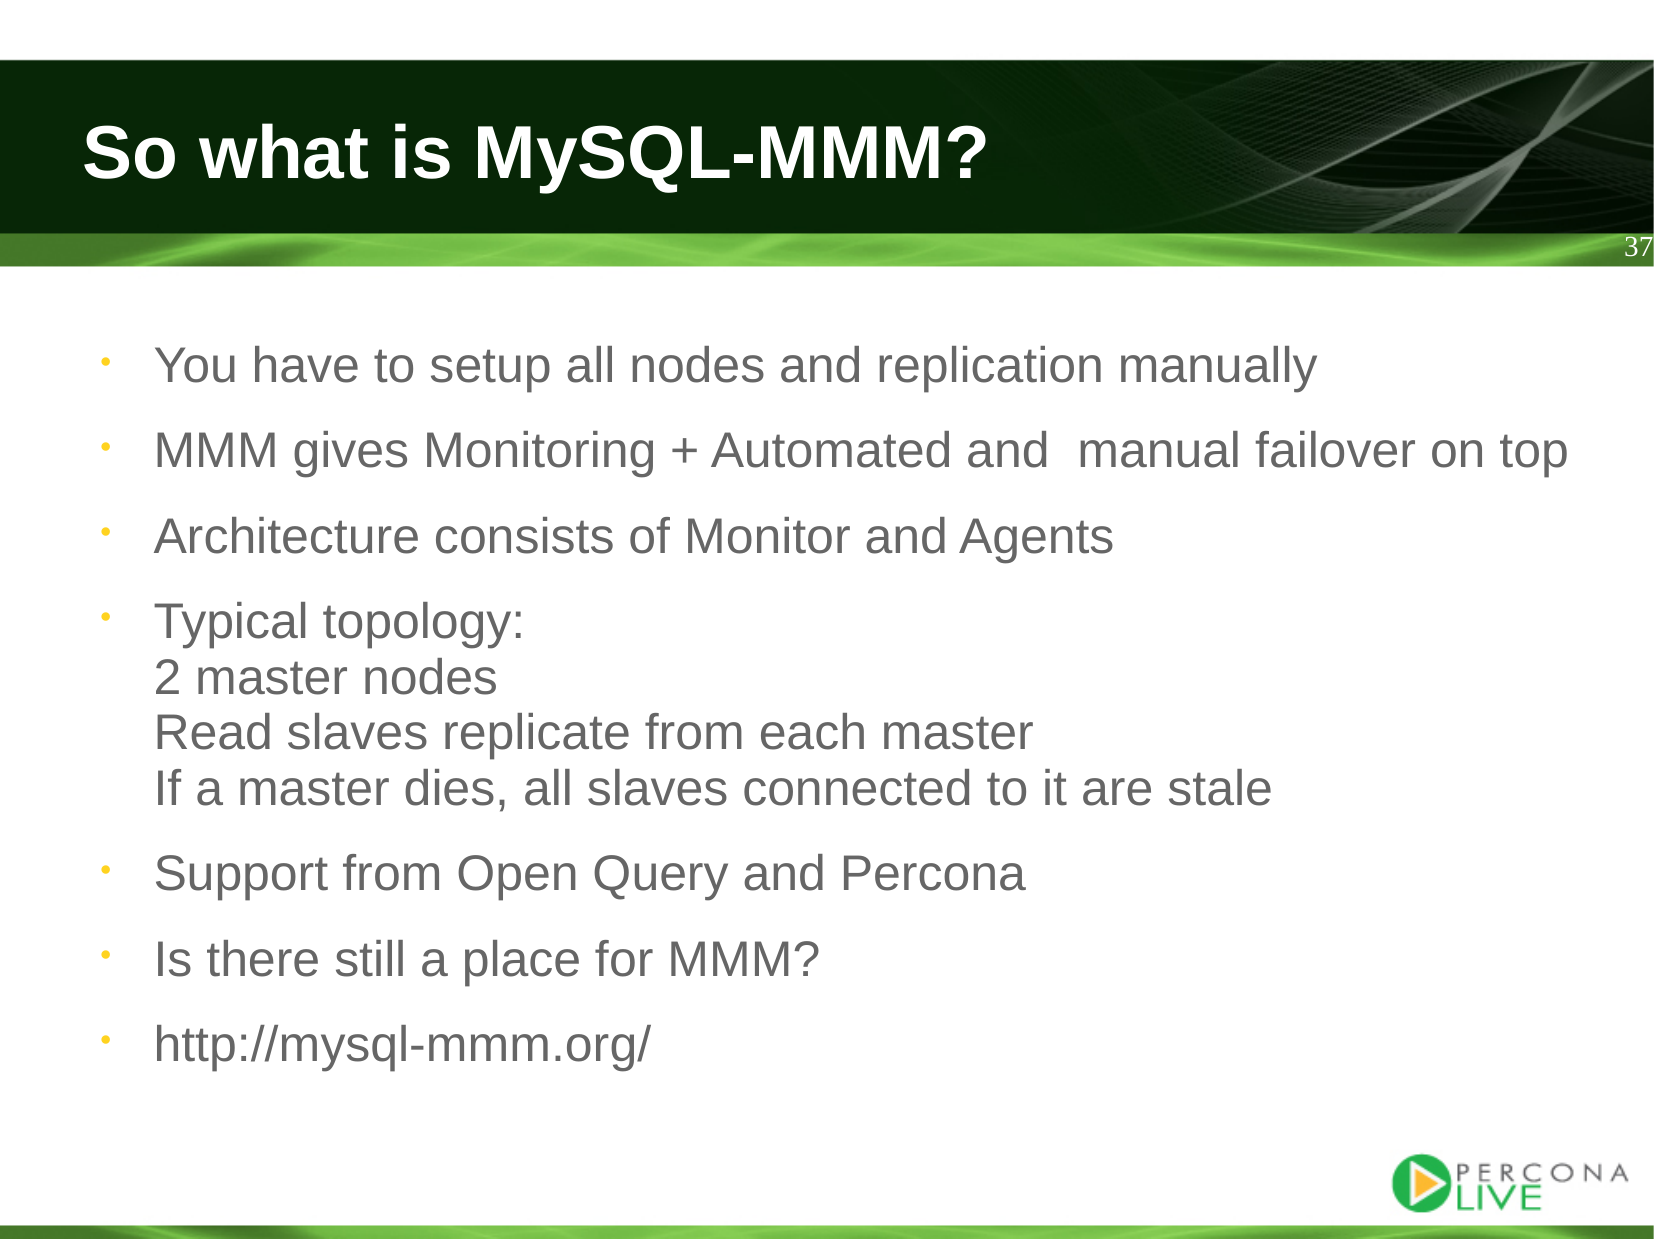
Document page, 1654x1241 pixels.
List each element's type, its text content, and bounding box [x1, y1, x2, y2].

title So what is MySQL-MMM? [82, 49, 1571, 257]
picture [0, 1, 1654, 1239]
list You have to setup all nodes and replication manually MMM gives Monitoring + Automated and manual failover on top Architecture consists of Monitor and Agents Typical topology: 2 master nodes Read slaves replicate from each master If a master dies, all slaves connected to it are stale Support from Open Query and Percona Is there still a place for MMM? http://mysql-mmm.org/ [82, 337, 1571, 1109]
